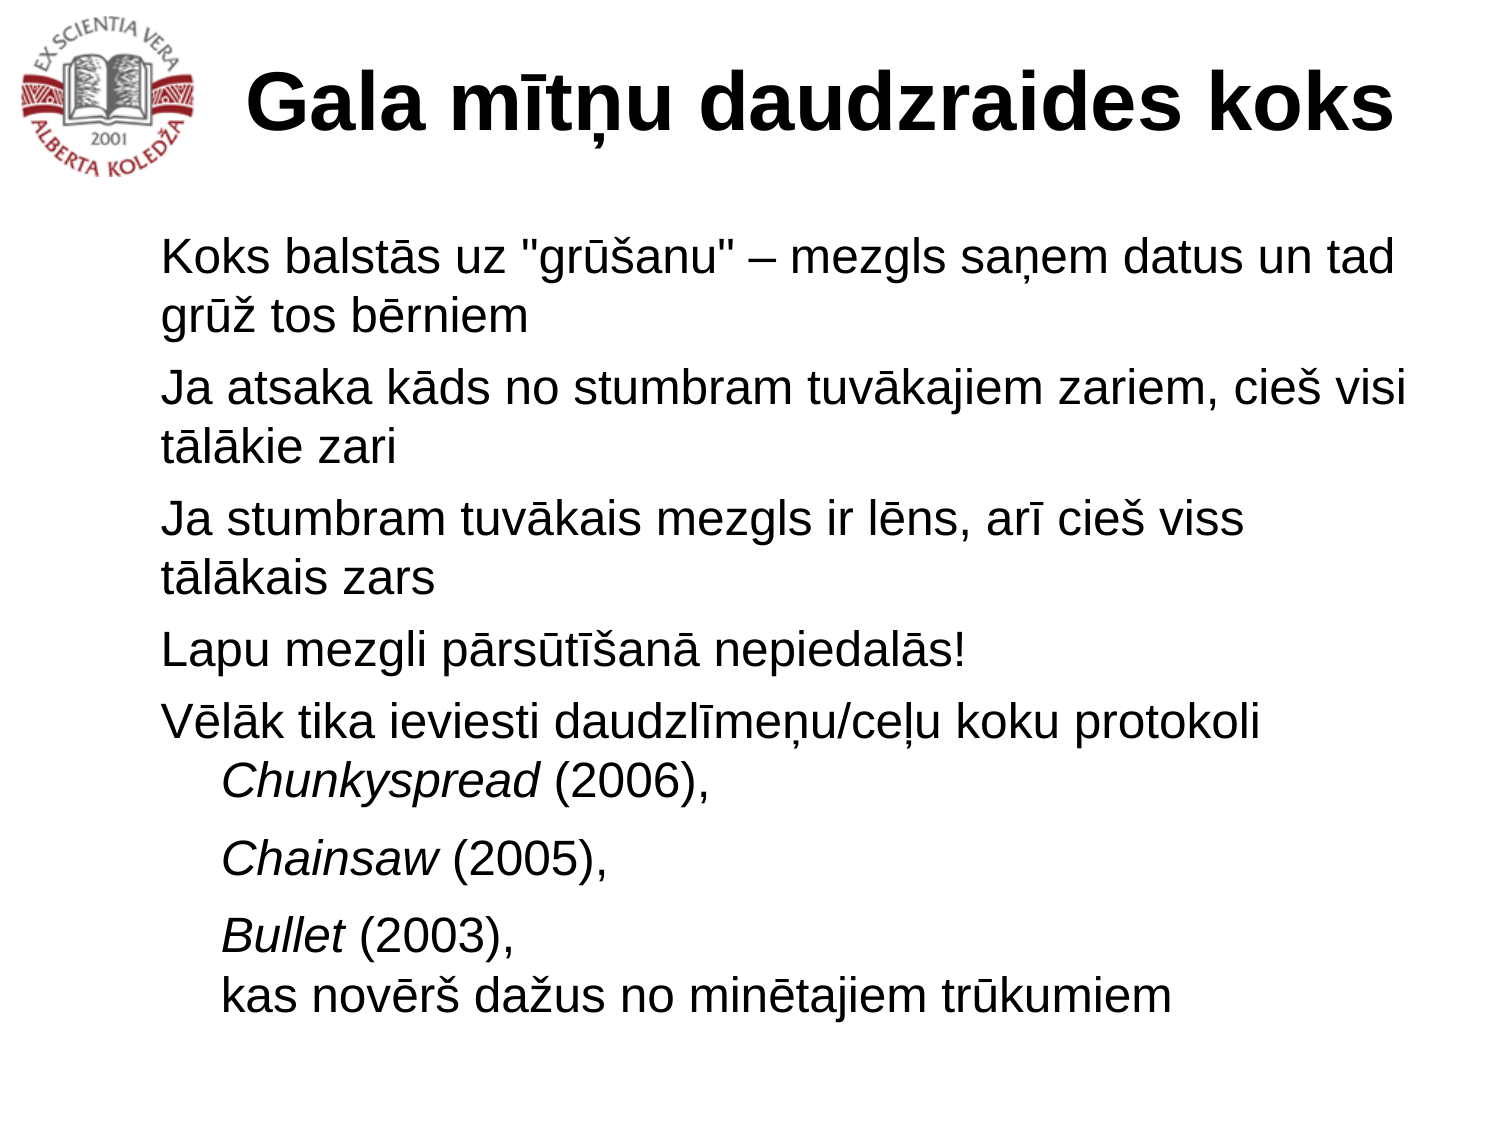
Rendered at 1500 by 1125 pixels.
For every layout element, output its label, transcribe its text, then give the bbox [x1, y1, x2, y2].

title Gala mītņu daudzraides koks [187, 39, 1425, 156]
list Koks balstās uz "grūšanu" – mezgls saņem datus un tad grūž tos bērniem Ja atsaka kāds no stumbram tuvākajiem zariem, cieš visi tālākie zari Ja stumbram tuvākais mezgls ir lēns, arī cieš viss tālākais zars Lapu mezgli pārsūtīšanā nepiedalās! Vēlāk tika ieviesti daudzlīmeņu/ceļu koku protokoli Chunkyspread (2006), Chainsaw (2005), Bullet (2003), kas novērš dažus no minētajiem trūkumiem [85, 216, 1436, 1035]
picture [21, 16, 194, 177]
